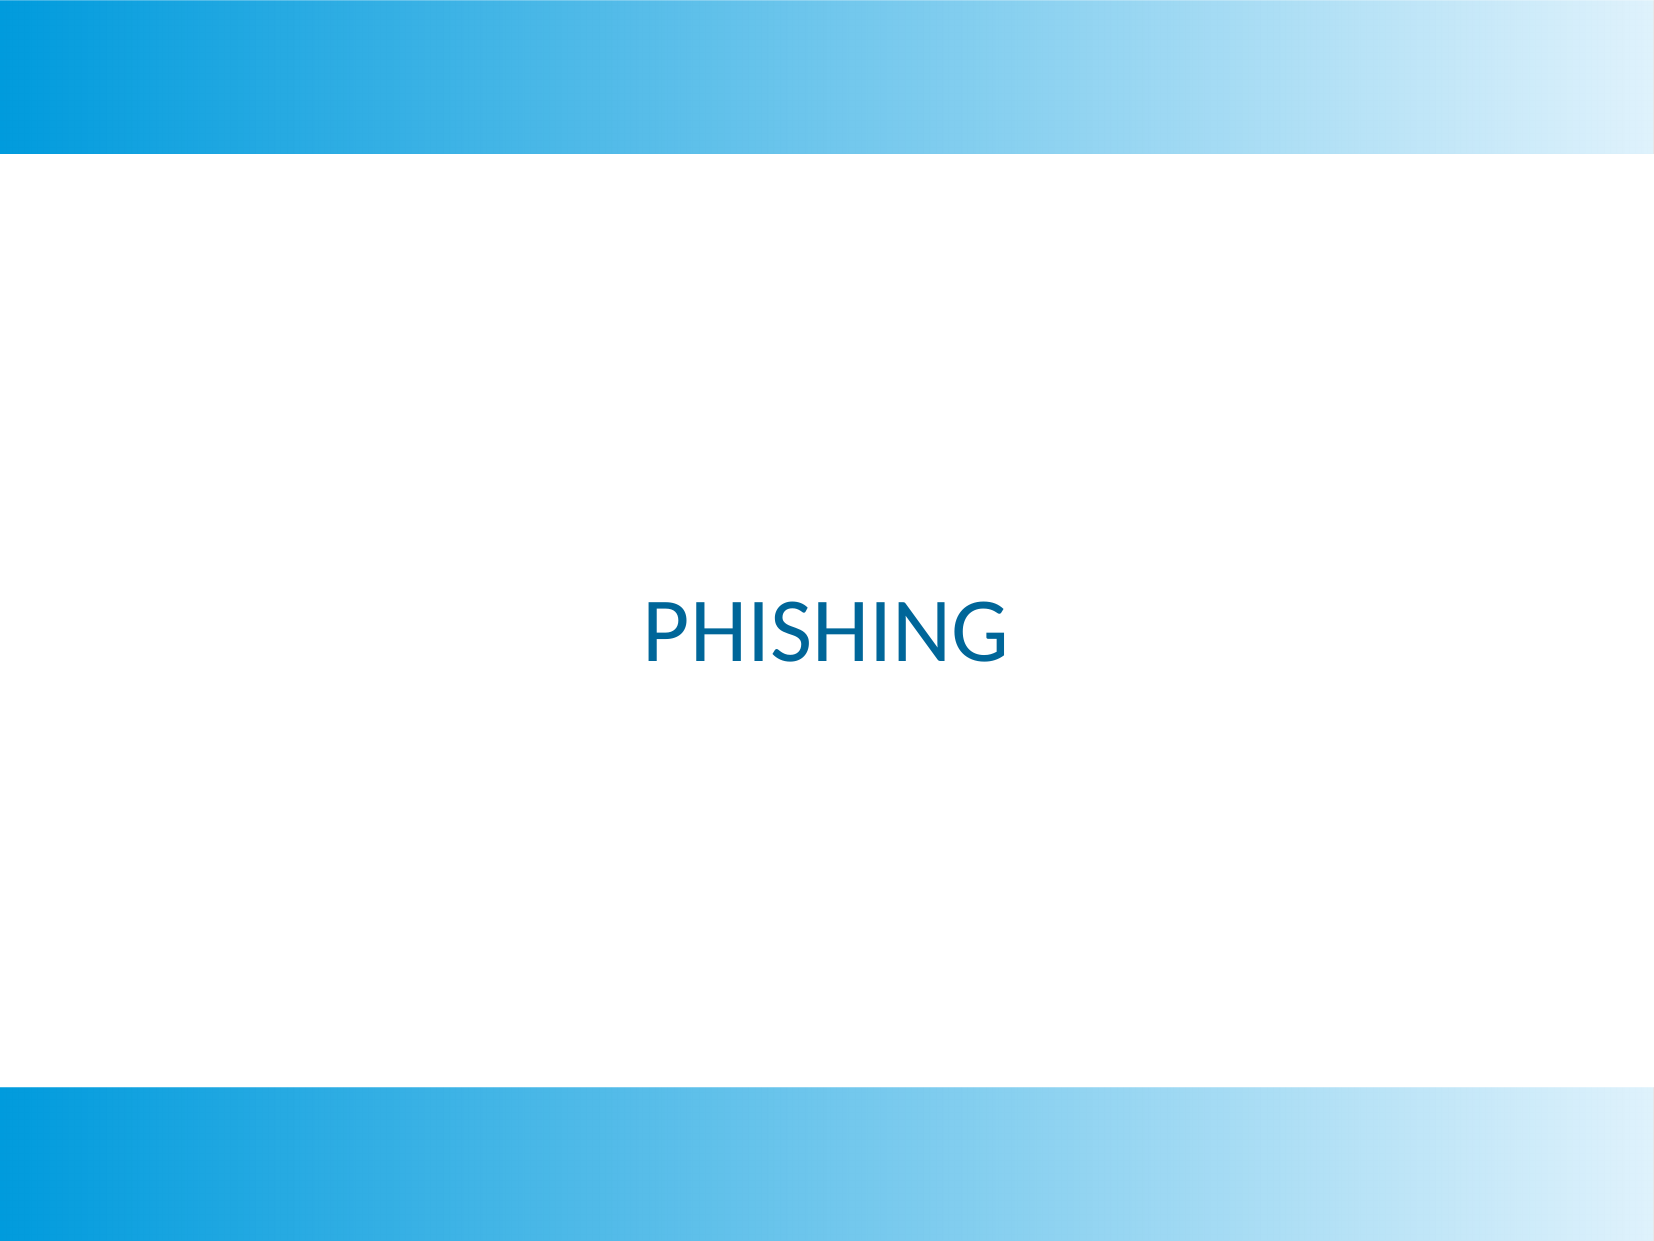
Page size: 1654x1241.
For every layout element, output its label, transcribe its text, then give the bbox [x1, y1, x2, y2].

picture [141, 0, 1654, 154]
list PHISHING [82, 255, 1571, 976]
picture [0, 1086, 1654, 1241]
